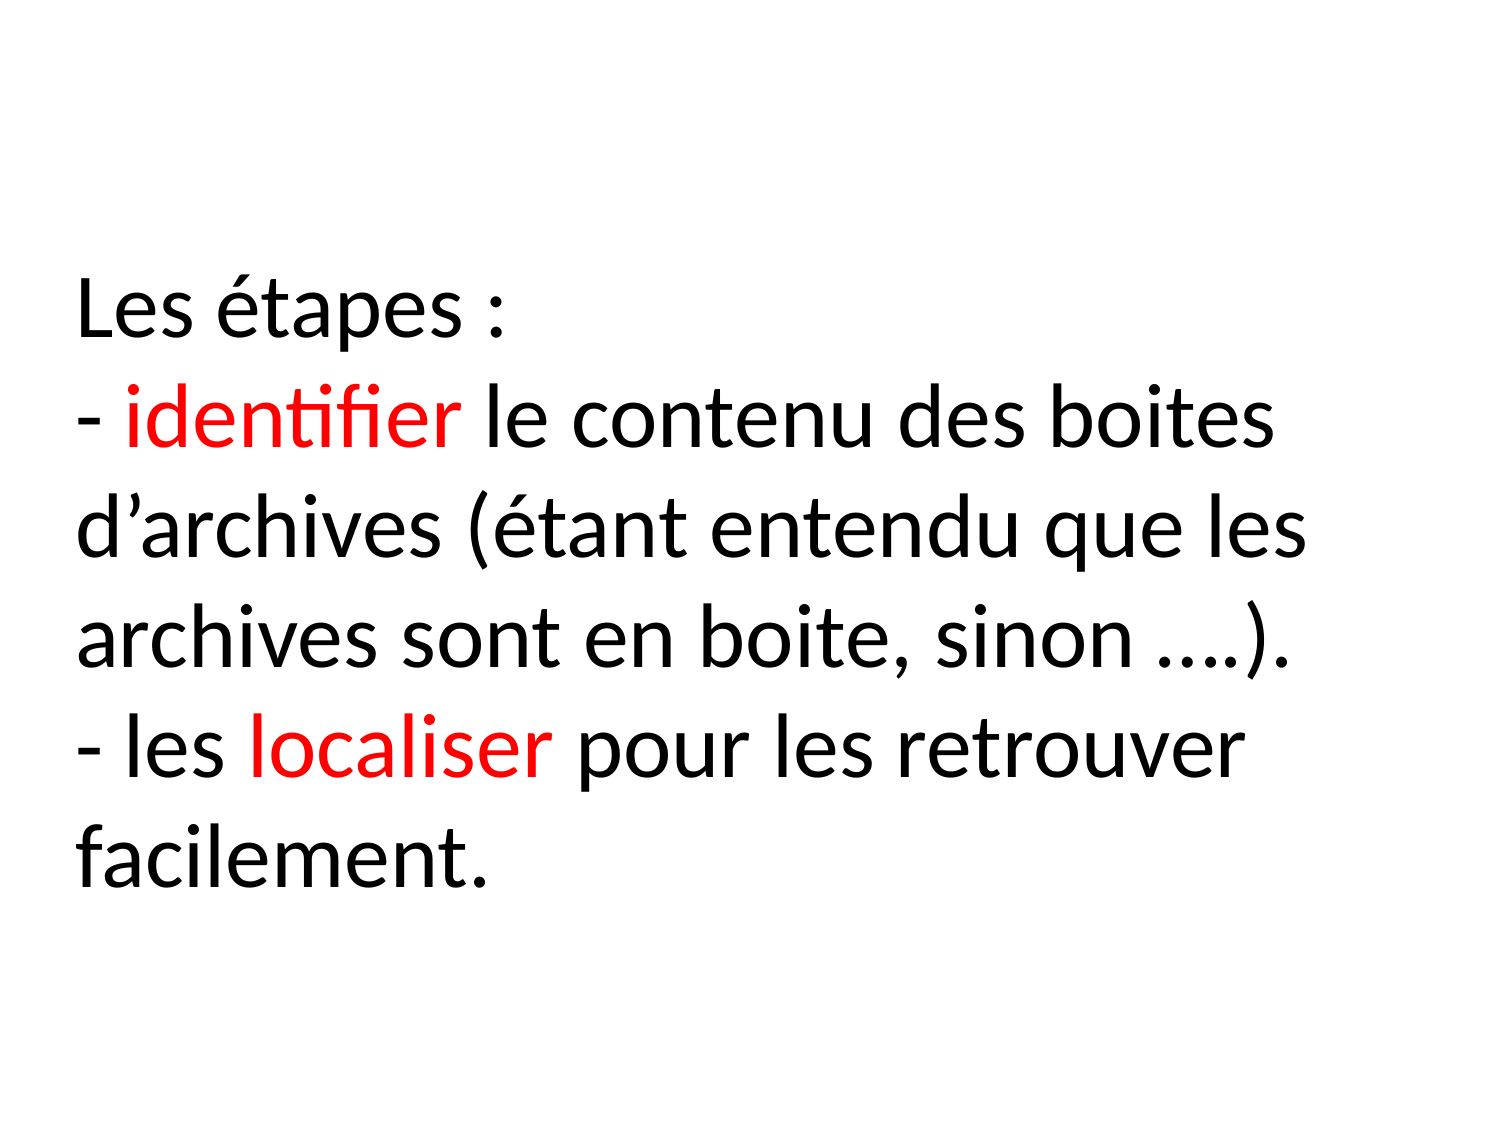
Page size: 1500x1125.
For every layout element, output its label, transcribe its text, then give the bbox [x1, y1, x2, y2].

title Les étapes : - identifier le contenu des boites d’archives (étant entendu que les archives sont en boite, sinon ….). - les localiser pour les retrouver facilement. [75, 45, 1425, 1106]
